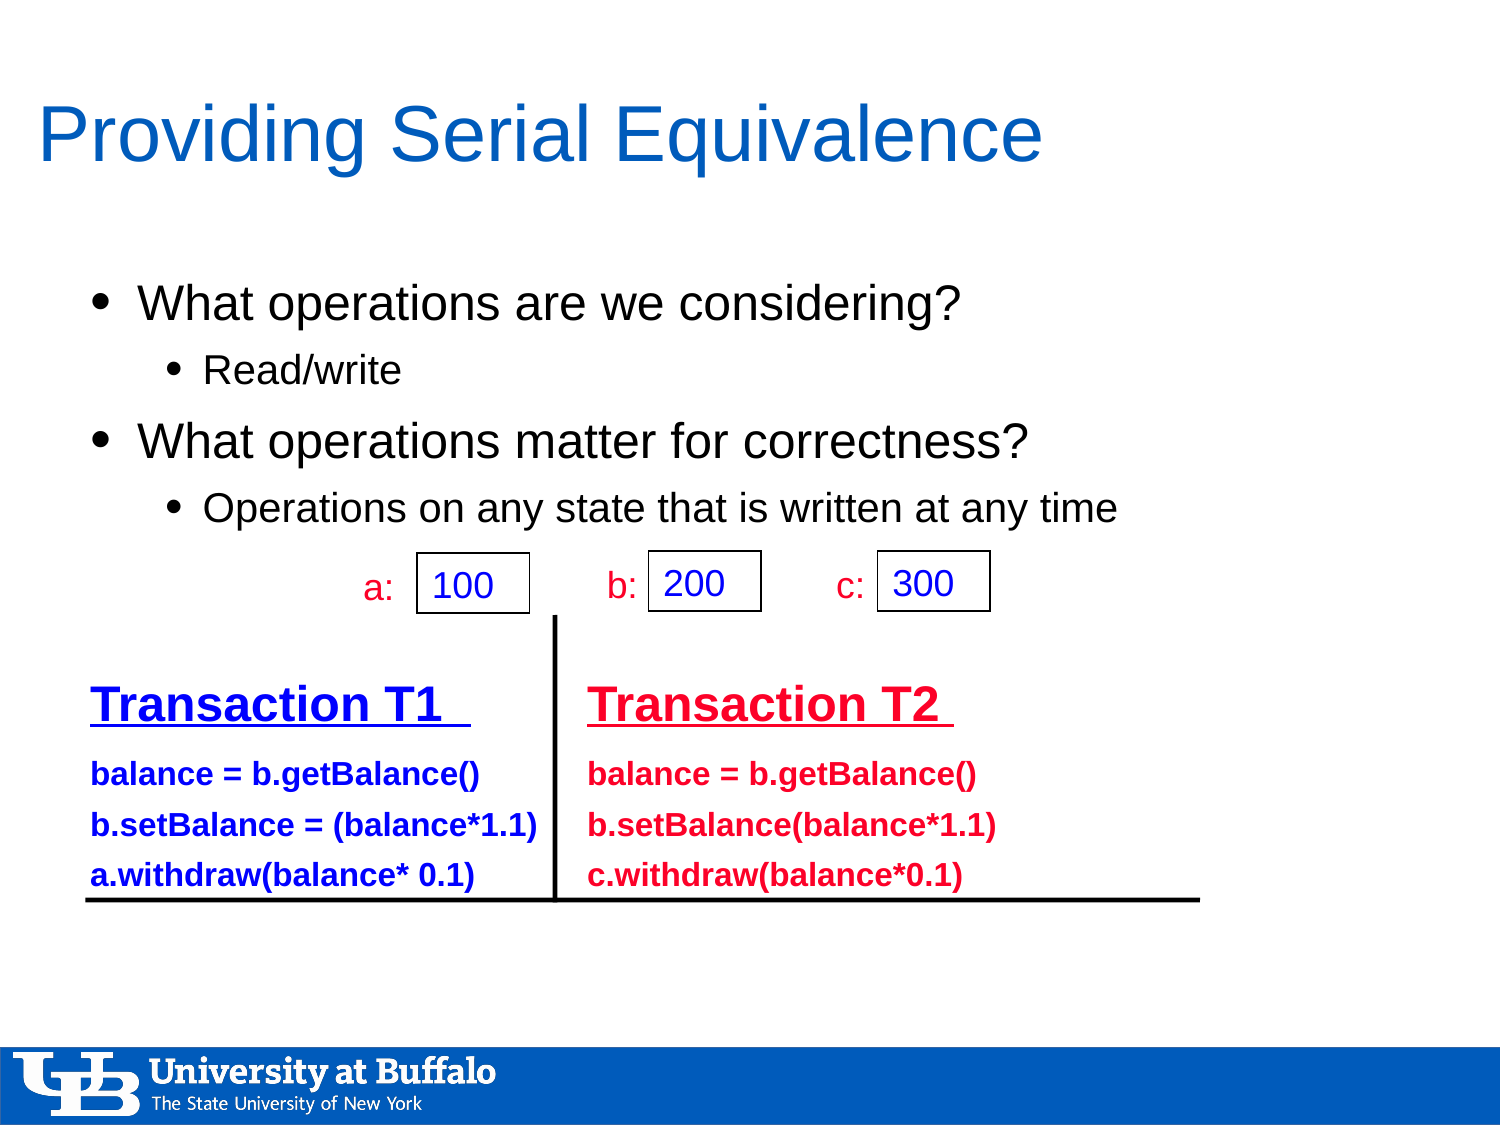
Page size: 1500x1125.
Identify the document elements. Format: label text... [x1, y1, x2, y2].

title Providing Serial Equivalence [37, 40, 1388, 228]
text_box 300 [877, 551, 991, 611]
text_box c: [821, 553, 905, 613]
text_box 200 [648, 551, 761, 611]
text_box b: [592, 553, 676, 613]
picture [13, 1052, 496, 1116]
text_box a: [348, 555, 432, 616]
list What operations are we considering? Read/write What operations matter for correctness? Operations on any state that is written at any time Transaction T1 Transaction T2 balance = b.getBalance() balance = b.getBalance() b.setBalance = (balance*1.1) b.setBalance(balance*1.1) a.withdraw(balance* 0.1) c.withdraw(balance*0.1) [75, 263, 1425, 916]
text_box 100 [417, 553, 530, 613]
